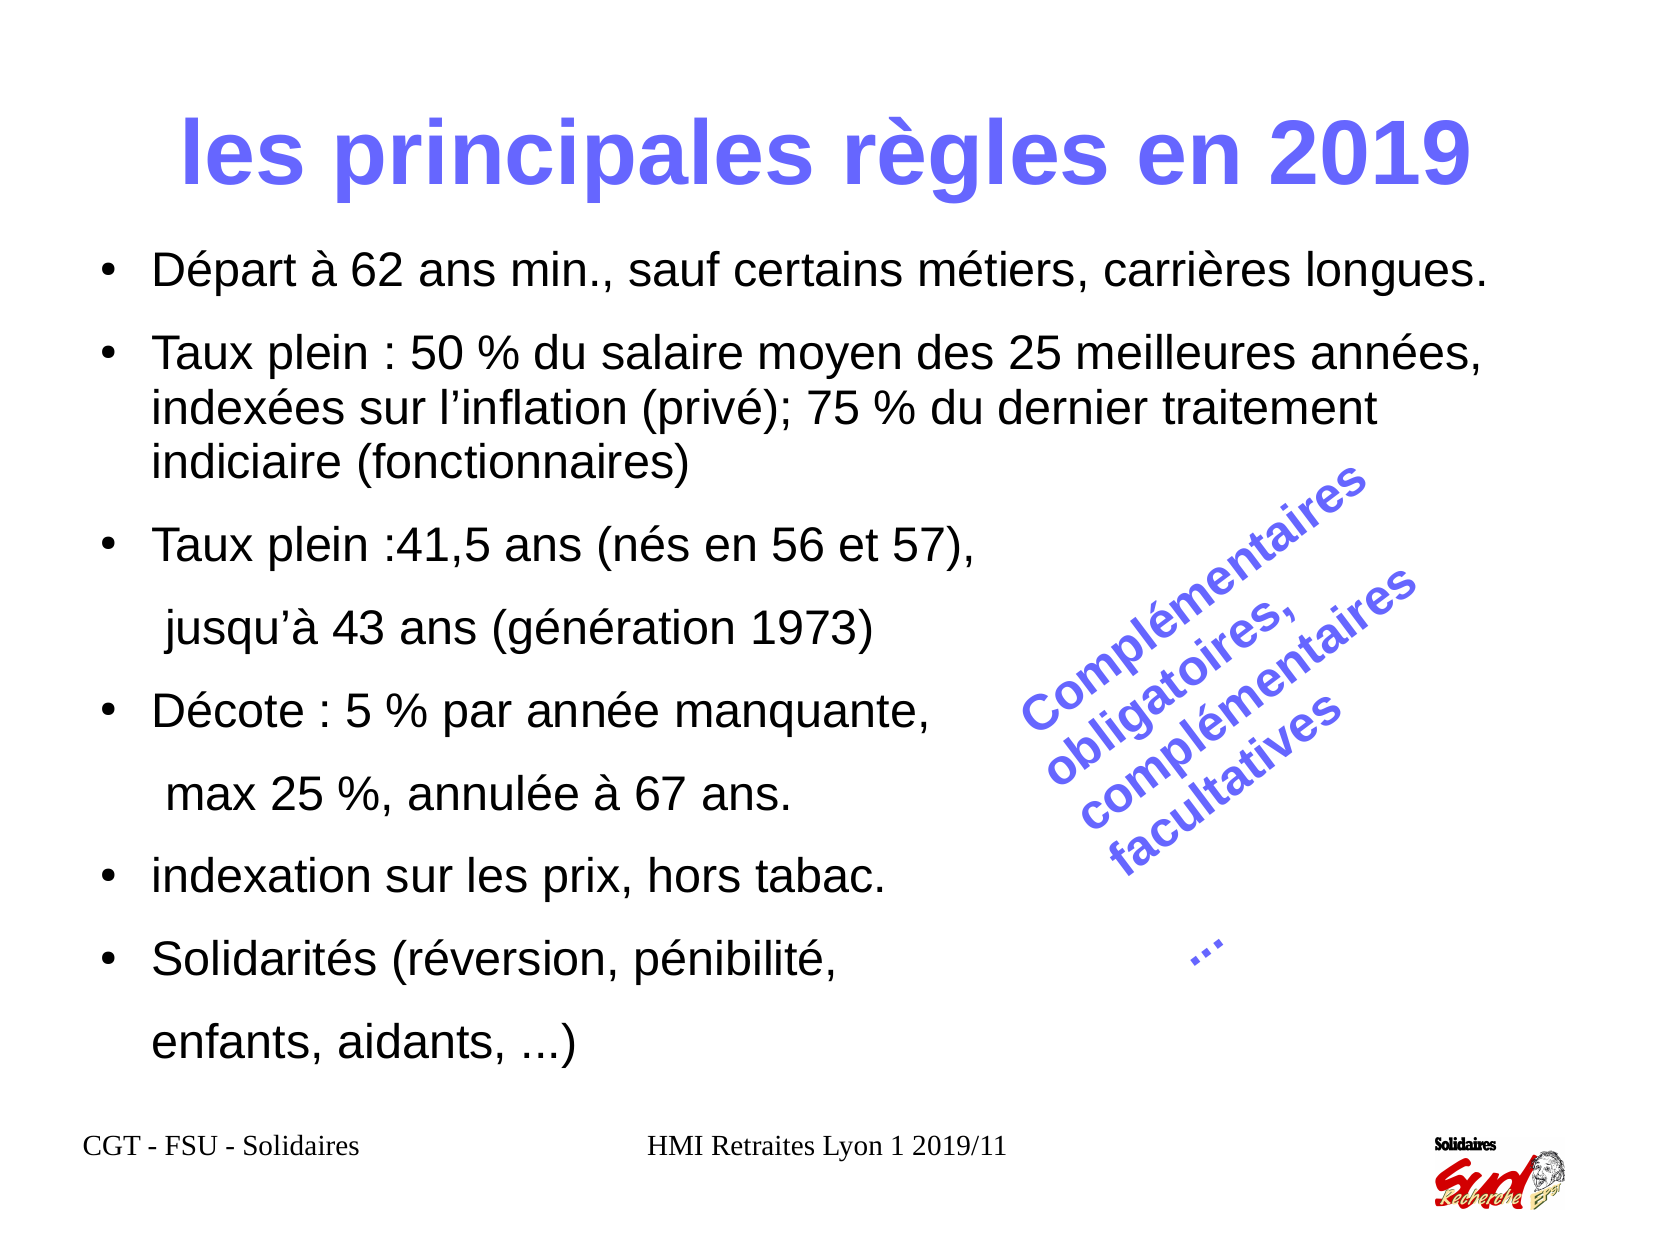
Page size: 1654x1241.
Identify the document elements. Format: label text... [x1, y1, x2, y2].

title Complémentaires obligatoires, complémentaires facultatives ... [997, 340, 1654, 1220]
picture [1435, 1137, 1565, 1210]
list Départ à 62 ans min., sauf certains métiers, carrières longues. Taux plein : 50 % du salaire moyen des 25 meilleures années, indexées sur l’inflation (privé); 75 % du dernier traitement indiciaire (fonctionnaires) Taux plein :41,5 ans (nés en 56 et 57), jusqu’à 43 ans (génération 1973) Décote : 5 % par année manquante, max 25 %, annulée à 67 ans. indexation sur les prix, hors tabac. Solidarités (réversion, pénibilité, enfants, aidants, ...) [82, 242, 1571, 1075]
title les principales règles en 2019 [82, 49, 1571, 242]
